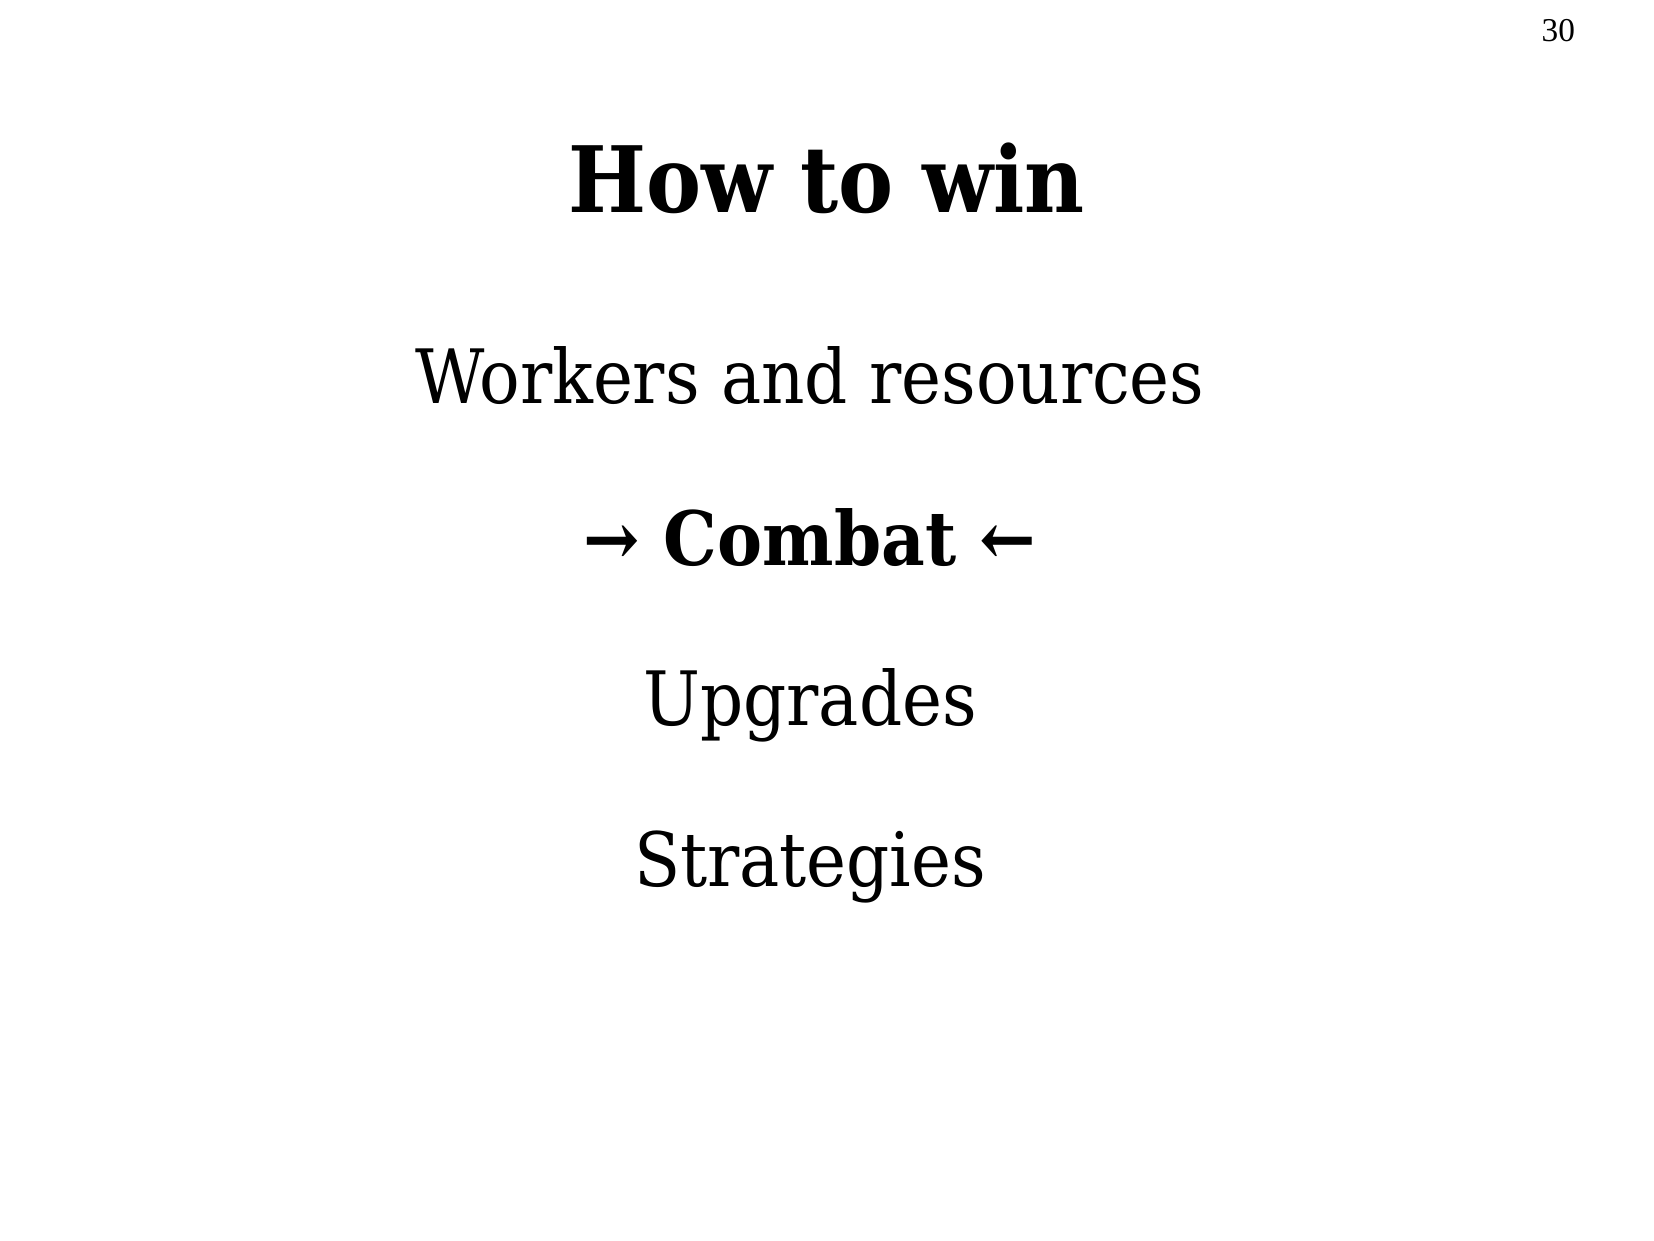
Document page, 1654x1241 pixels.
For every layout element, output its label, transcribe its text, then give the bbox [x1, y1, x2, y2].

list Workers and resources → Combat ← Upgrades Strategies [82, 290, 1538, 1010]
title How to win [82, 49, 1571, 257]
